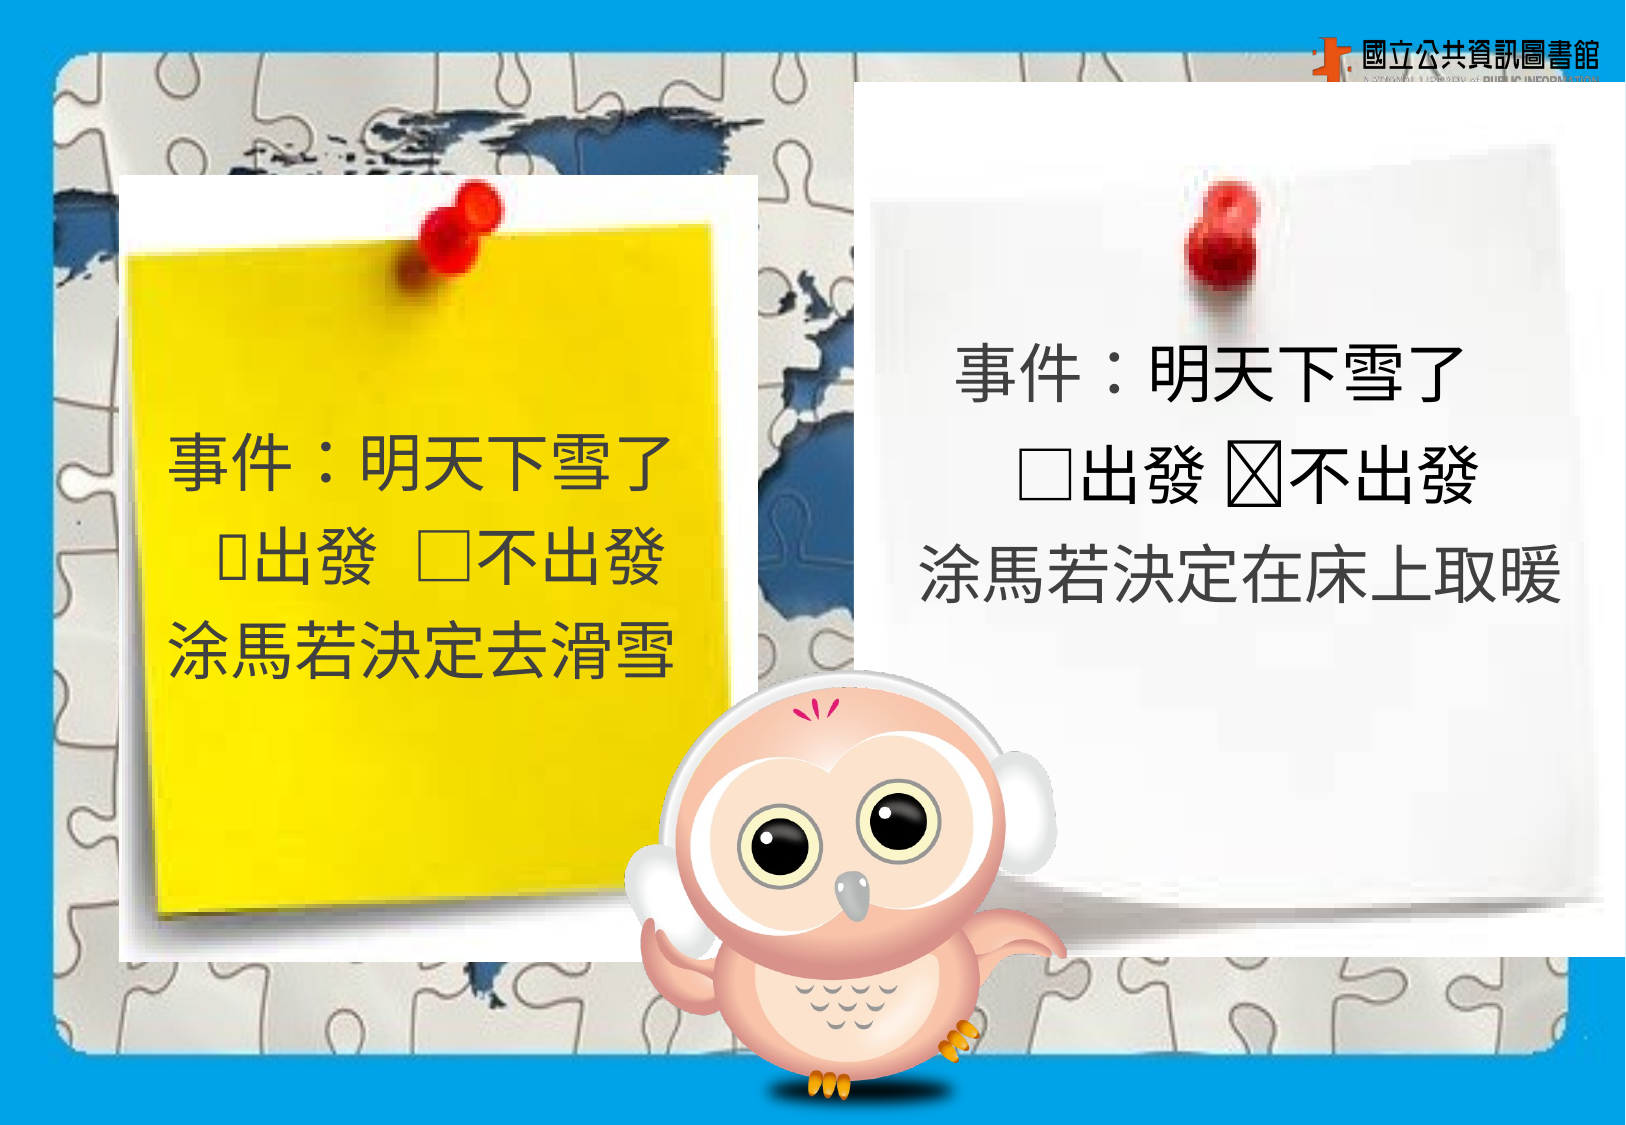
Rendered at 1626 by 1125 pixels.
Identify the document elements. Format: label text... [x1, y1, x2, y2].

text_box 事件：明天下雪了 □出發 不出發 涂馬若決定在床上取暖 [855, 314, 1625, 757]
picture [50, 38, 1626, 1100]
list 事件：明天下雪了 出發 □不出發 涂馬若決定去滑雪 [151, 415, 729, 791]
